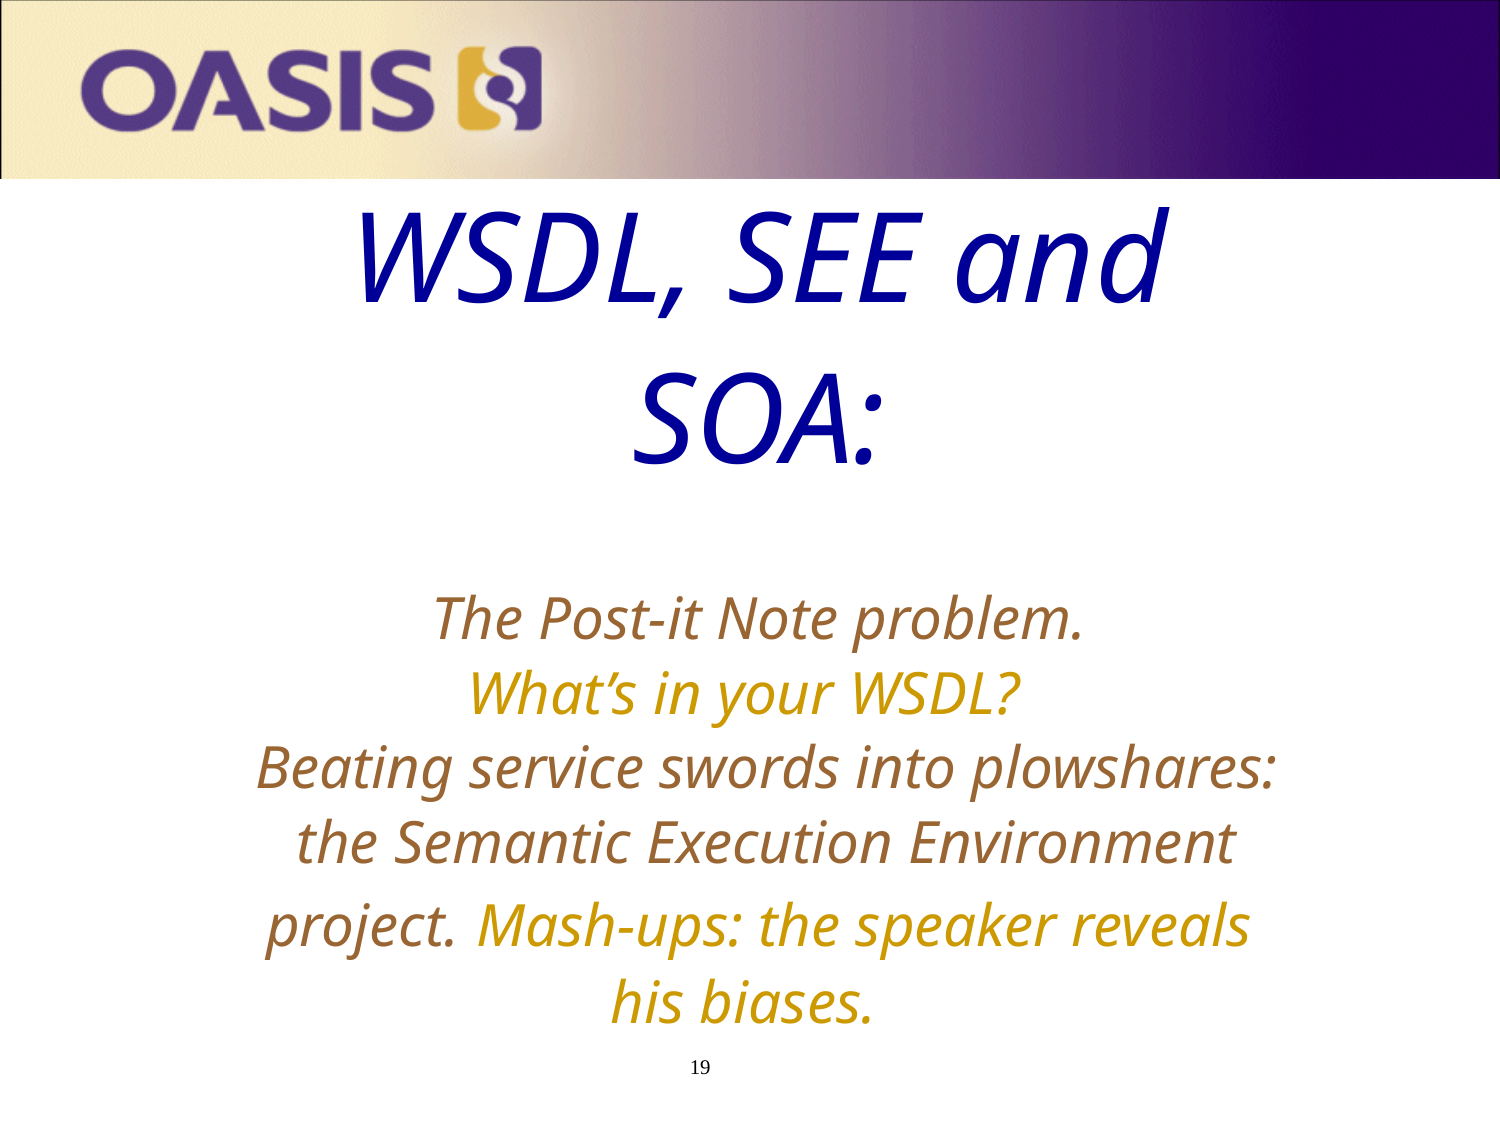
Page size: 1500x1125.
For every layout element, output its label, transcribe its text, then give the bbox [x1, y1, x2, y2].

title WSDL, SEE and SOA: The Post-it Note problem. What’s in your WSDL? Beating service swords into plowshares: the Semantic Execution Environment project. Mash-ups: the speaker reveals his biases. [225, 171, 1293, 1125]
picture [0, 0, 1500, 1125]
